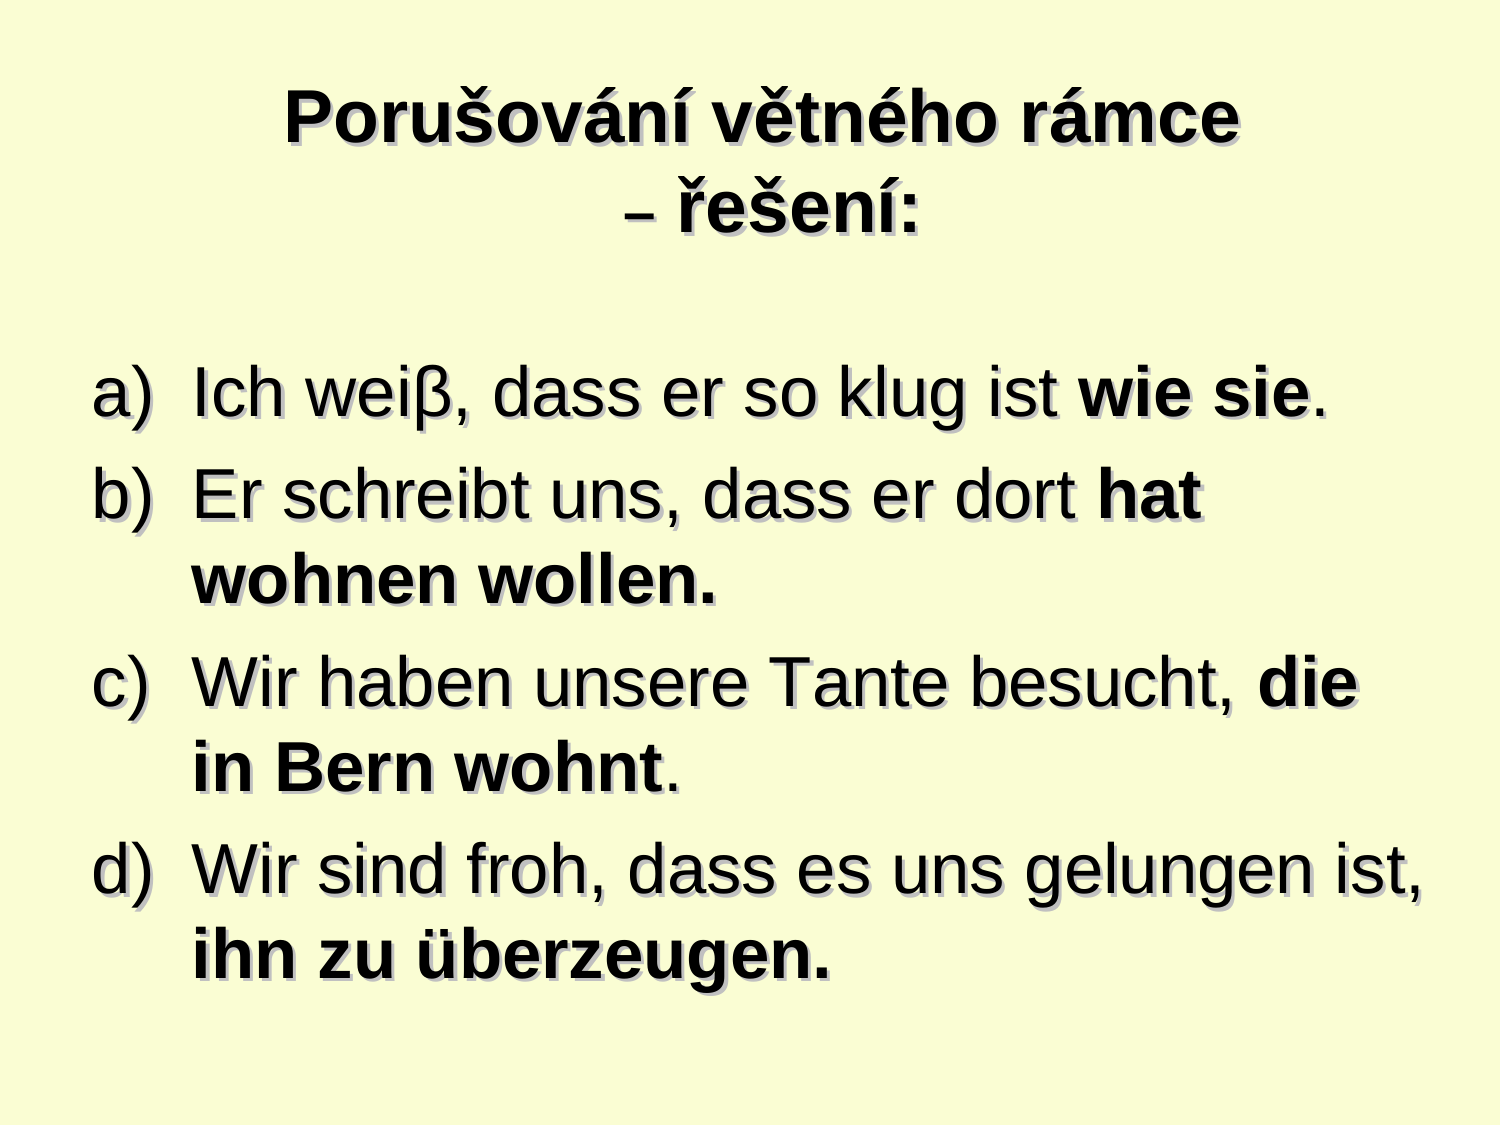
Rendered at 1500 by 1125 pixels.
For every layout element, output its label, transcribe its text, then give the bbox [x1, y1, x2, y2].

title Porušování větného rámce – řešení: [75, 40, 1451, 276]
list Ich weiβ, dass er so klug ist wie sie. Er schreibt uns, dass er dort hat wohnen wollen. Wir haben unsere Tante besucht, die in Bern wohnt. Wir sind froh, dass es uns gelungen ist, ihn zu überzeugen. [76, 338, 1452, 1035]
